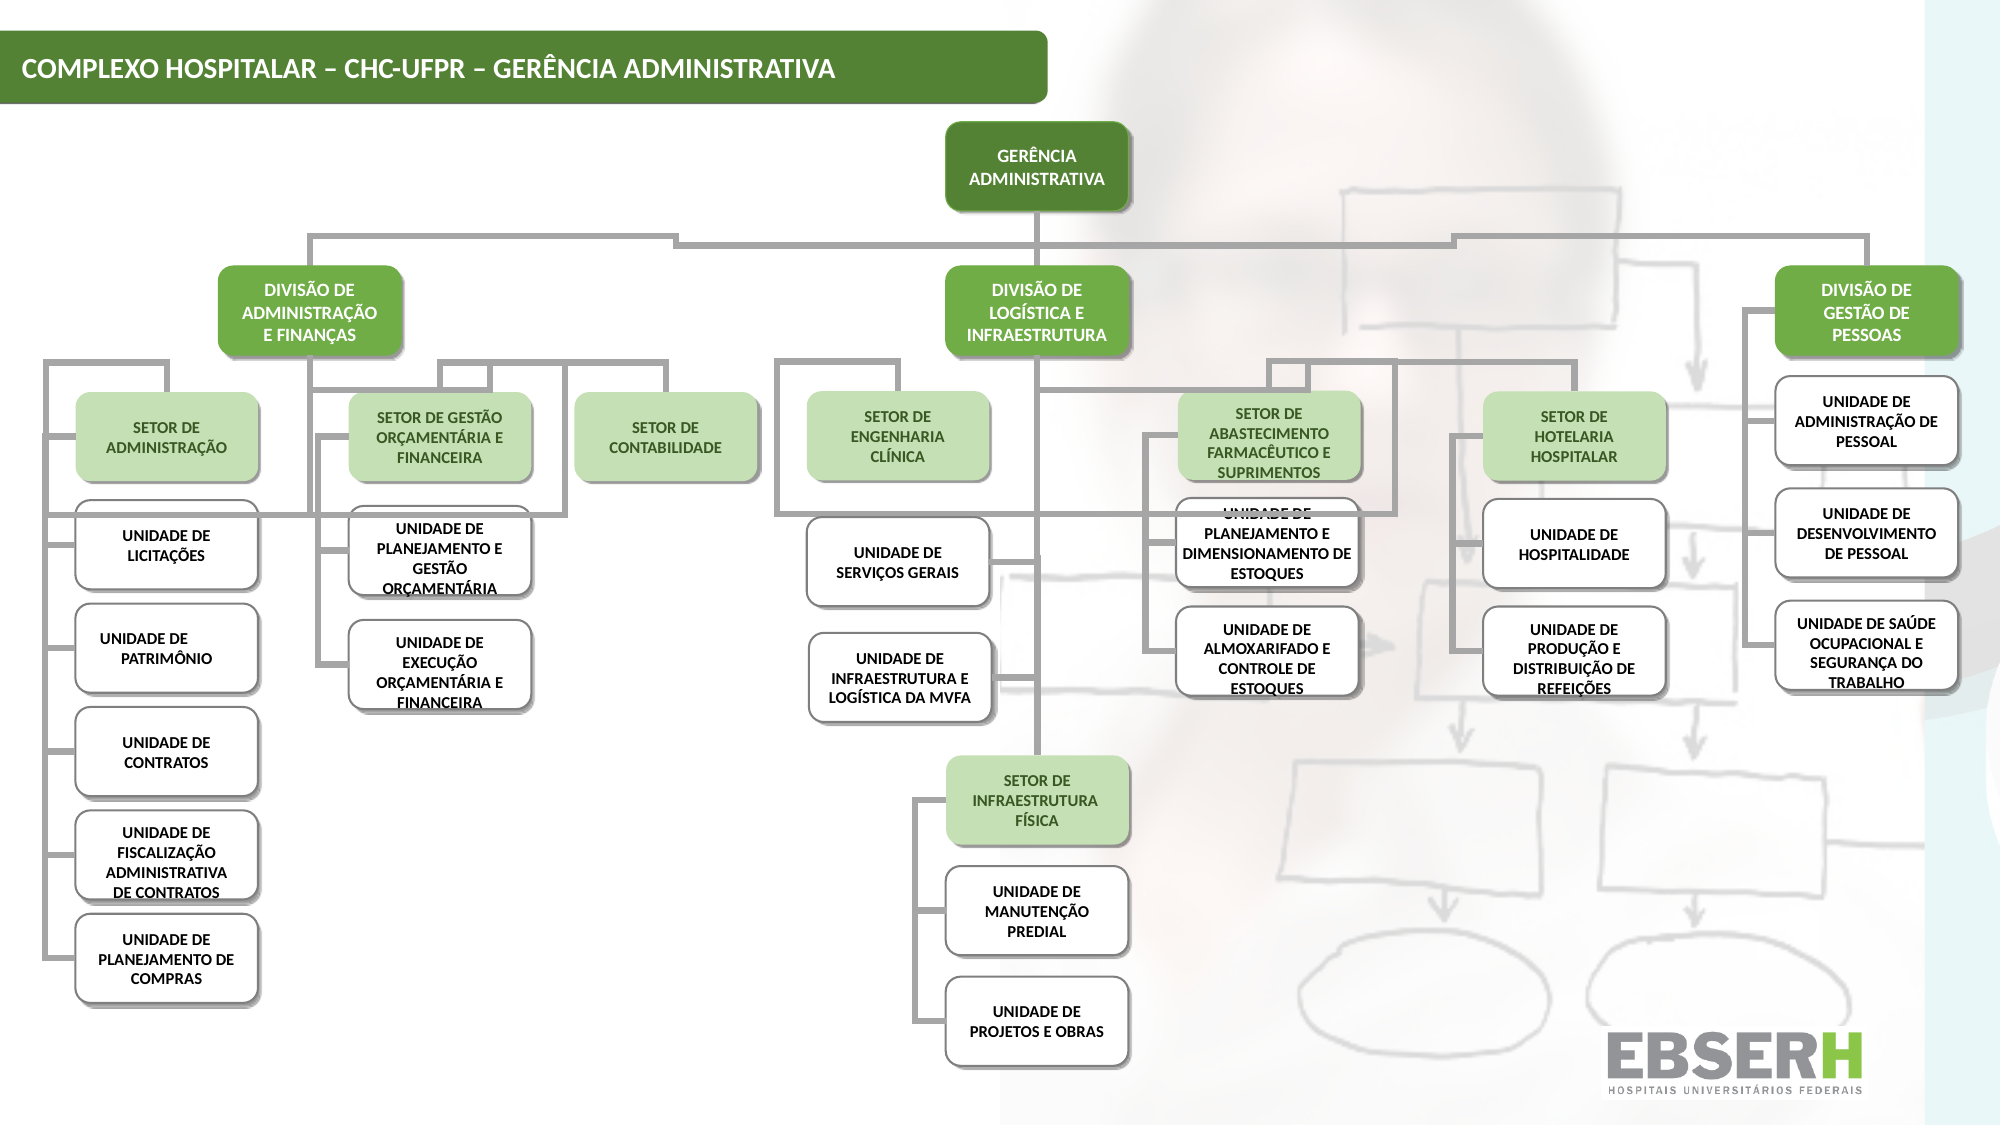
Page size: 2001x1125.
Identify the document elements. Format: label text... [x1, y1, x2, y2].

text_box SETOR DE INFRAESTRUTURA FÍSICA [946, 755, 1129, 845]
text_box UNIDADE DE PLANEJAMENTO DE COMPRAS [75, 913, 259, 1003]
text_box UNIDADE DE CONTRATOS [75, 706, 259, 797]
text_box UNIDADE DE LICITAÇÕES [77, 500, 257, 508]
text_box DIVISÃO DE ADMINISTRAÇÃO E FINANÇAS [218, 265, 402, 356]
text_box GERÊNCIA ADMINISTRATIVA [945, 121, 1129, 211]
text_box UNIDADE DE HOSPITALIDADE [1483, 498, 1666, 589]
text_box DIVISÃO DE LOGÍSTICA E INFRAESTRUTURA [945, 265, 1129, 356]
text_box SETOR DE CONTABILIDADE [574, 392, 758, 482]
text_box UNIDADE DE PATRIMÔNIO [75, 603, 259, 693]
text_box UNIDADE DE ADMINISTRAÇÃO DE PESSOAL [1775, 376, 1959, 466]
text_box UNIDADE DE PRODUÇÃO E DISTRIBUIÇÃO DE REFEIÇÕES [1483, 606, 1666, 696]
text_box UNIDADE DE PLANEJAMENTO E GESTÃO ORÇAMENTÁRIA [348, 514, 532, 596]
text_box SETOR DE ABASTECIMENTO FARMACÊUTICO E SUPRIMENTOS [1177, 390, 1361, 480]
text_box UNIDADE DE ALMOXARIFADO E CONTROLE DE ESTOQUES [1176, 606, 1359, 696]
text_box UNIDADE DE PROJETOS E OBRAS [945, 976, 1129, 1066]
text_box SETOR DE ADMINISTRAÇÃO [75, 392, 259, 482]
text_box SETOR DE HOTELARIA HOSPITALAR [1483, 391, 1666, 481]
text_box UNIDADE DE EXECUÇÃO ORÇAMENTÁRIA E FINANCEIRA [348, 619, 532, 710]
text_box UNIDADE DE INFRAESTRUTURA E LOGÍSTICA DA MVFA [808, 632, 992, 723]
text_box UNIDADE DE DESENVOLVIMENTO DE PESSOAL [1775, 488, 1959, 578]
text_box UNIDADE DE SERVIÇOS GERAIS [806, 517, 990, 607]
text_box UNIDADE DE MANUTENÇÃO PREDIAL [945, 866, 1129, 956]
text_box UNIDADE DE SAÚDE OCUPACIONAL E SEGURANÇA DO TRABALHO [1775, 600, 1959, 690]
text_box SETOR DE ENGENHARIA CLÍNICA [806, 391, 990, 481]
text_box UNIDADE DE LICITAÇÕES [75, 514, 259, 590]
text_box UNIDADE DE PLANEJAMENTO E DIMENSIONAMENTO DE ESTOQUES [1176, 498, 1359, 588]
text_box SETOR DE GESTÃO ORÇAMENTÁRIA E FINANCEIRA [348, 392, 532, 482]
text_box DIVISÃO DE GESTÃO DE PESSOAS [1775, 265, 1959, 356]
text_box UNIDADE DE FISCALIZAÇÃO ADMINISTRATIVA DE CONTRATOS [75, 810, 259, 900]
text_box COMPLEXO HOSPITALAR – CHC-UFPR – GERÊNCIA ADMINISTRATIVA [0, 30, 1048, 103]
